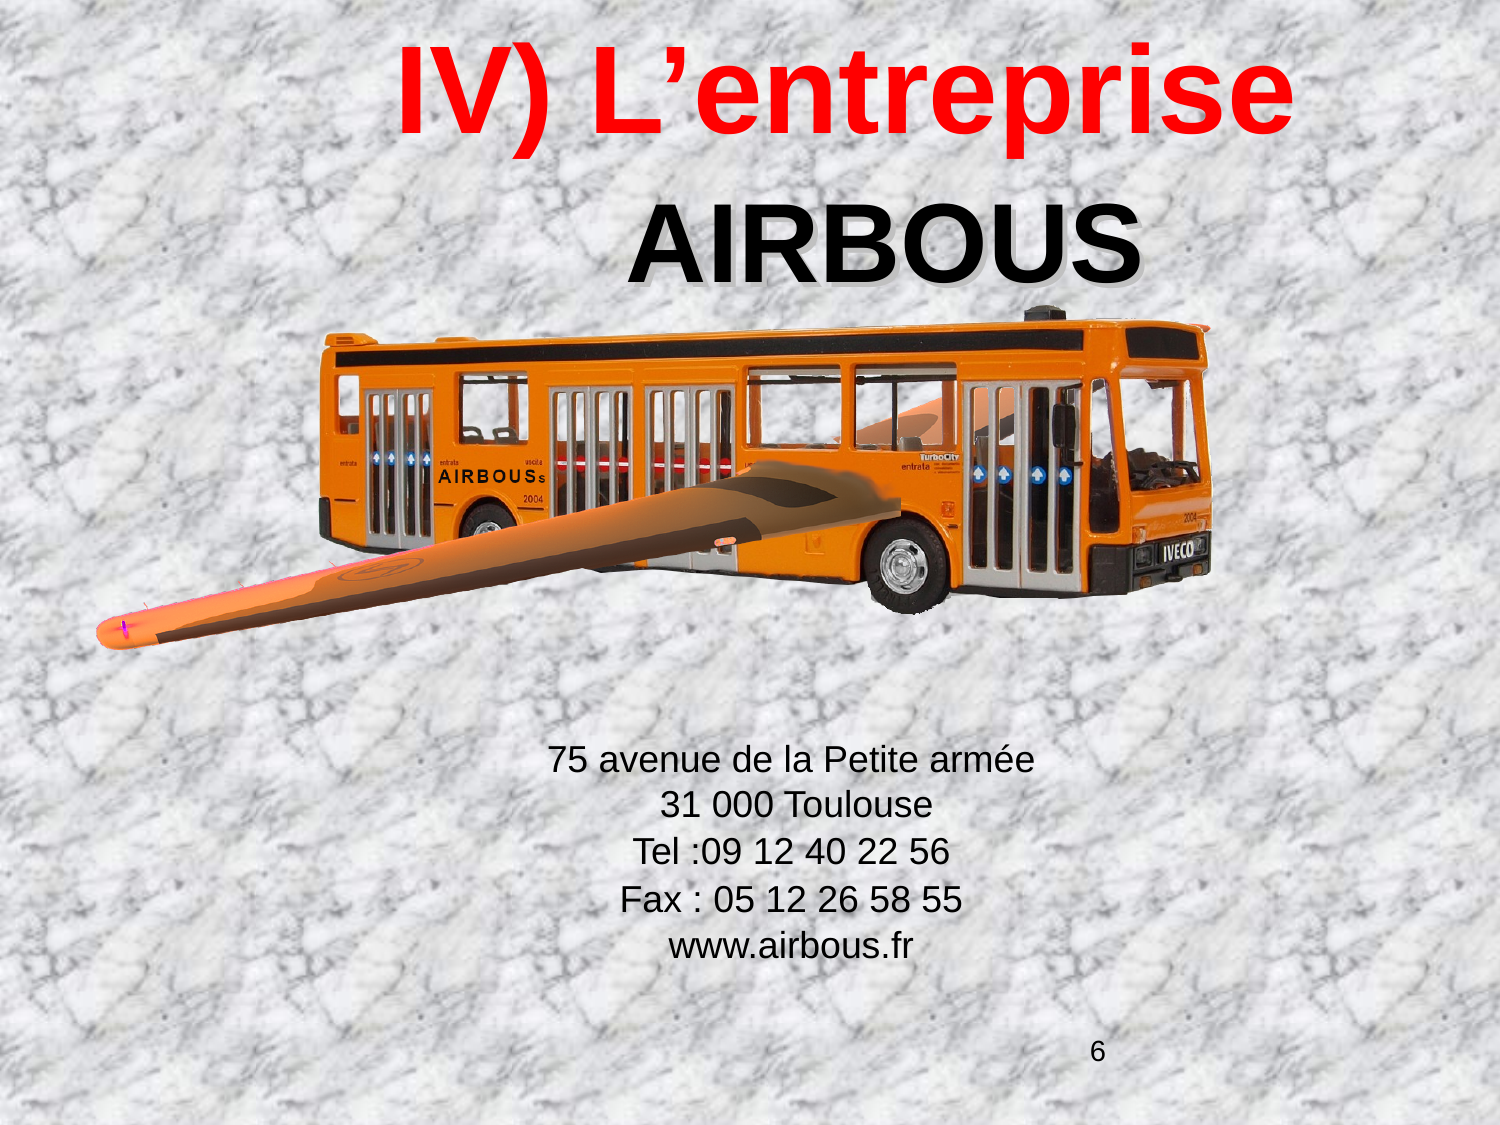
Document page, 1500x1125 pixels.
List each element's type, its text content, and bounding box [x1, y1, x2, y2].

text_box IV) L’entreprise [171, 0, 1500, 166]
text_box AIRBOUS [611, 166, 1160, 313]
picture [0, 0, 1500, 1125]
text_box <numéro> [1074, 1024, 1426, 1103]
text_box 75 avenue de la Petite armée 31 000 Toulouse Tel :09 12 40 22 56 Fax : 05 12 26 58 55 www.airbous.fr [230, 727, 1353, 1039]
